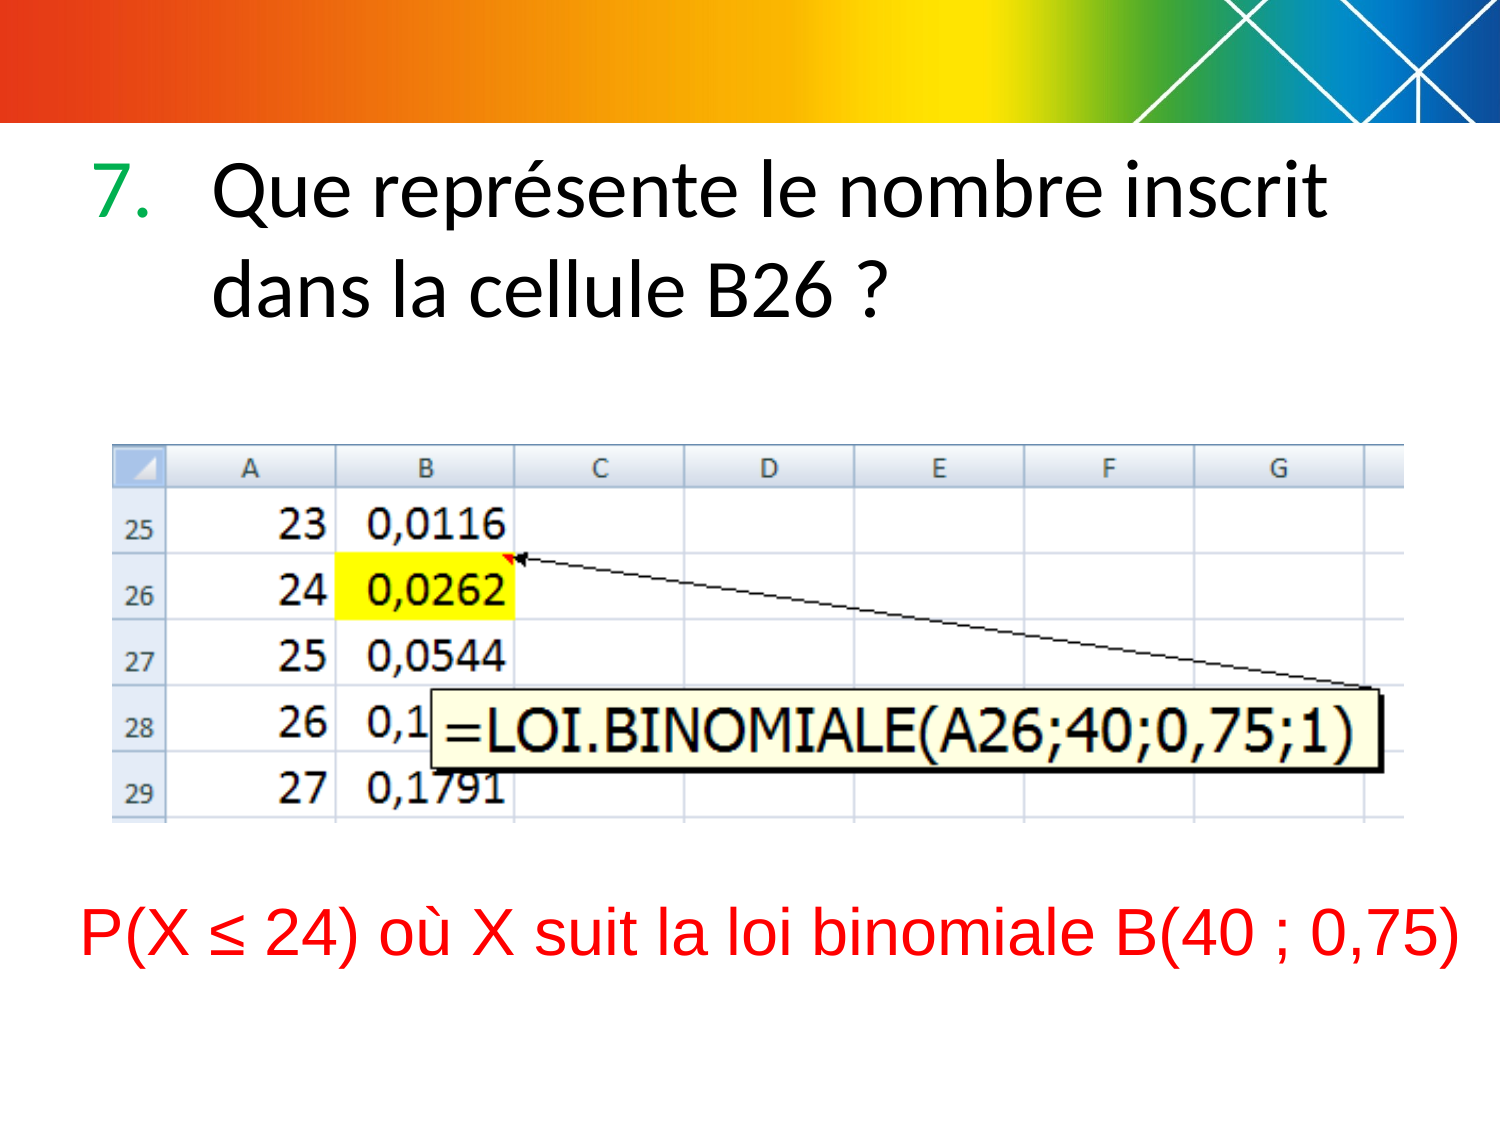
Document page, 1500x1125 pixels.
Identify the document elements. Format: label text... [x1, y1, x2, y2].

picture [1340, 0, 1500, 123]
picture [112, 444, 1404, 823]
text_box P(X ≤ 24) où X suit la loi binomiale B(40 ; 0,75) [64, 881, 1500, 977]
picture [0, 0, 1359, 123]
title Que représente le nombre inscrit dans la cellule B26 ? [75, 126, 1426, 342]
